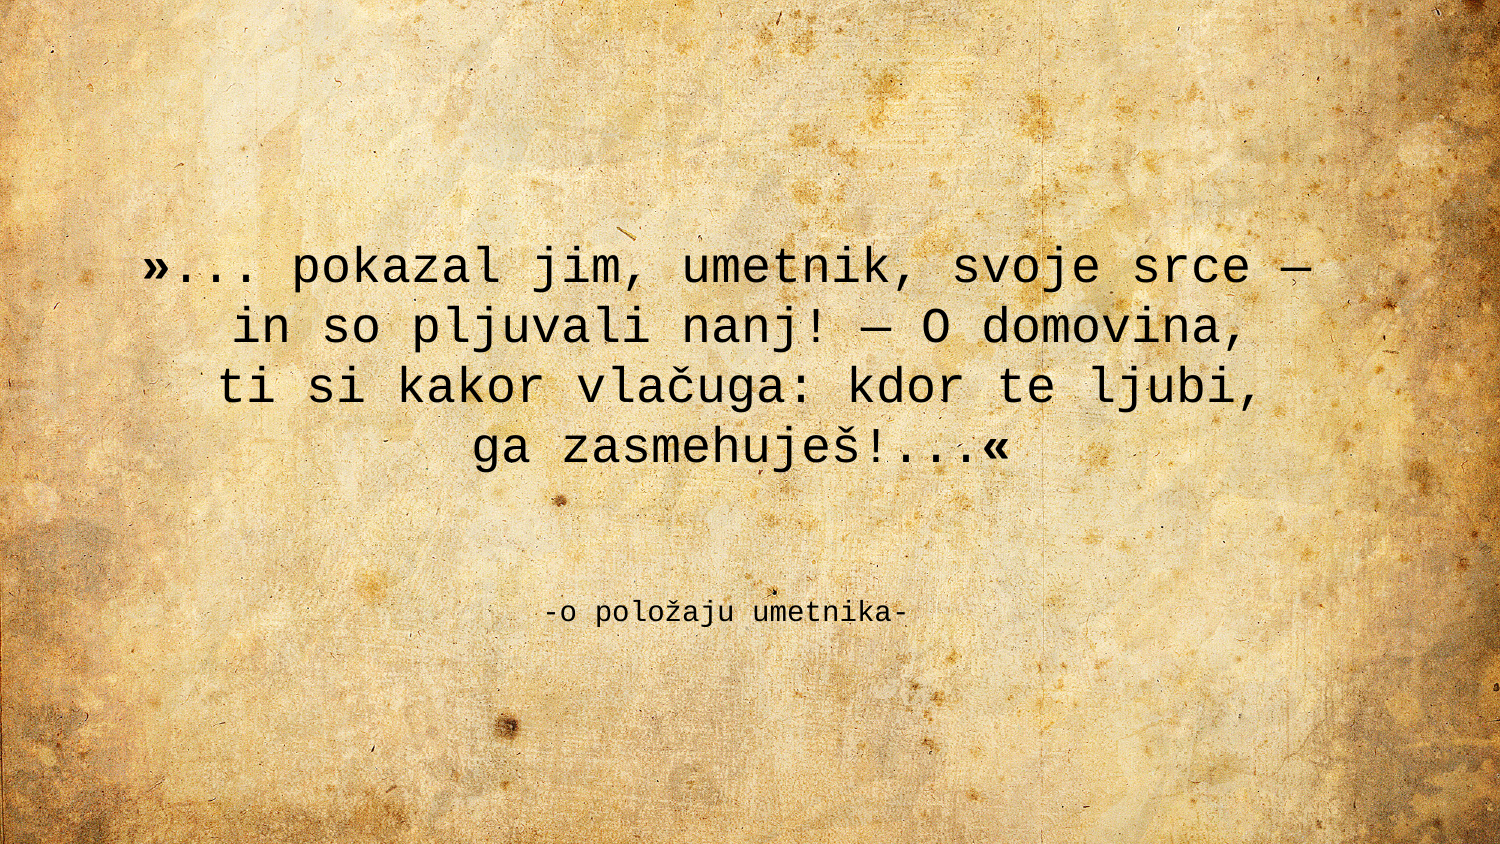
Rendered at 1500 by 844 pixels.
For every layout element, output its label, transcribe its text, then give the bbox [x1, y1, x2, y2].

picture [0, 0, 1500, 844]
title »... pokazal jim, umetnik, svoje srce — in so pljuvali nanj! — O domovina, ti si kakor vlačuga: kdor te ljubi, ga zasmehuješ!...« -o položaju umetnika- [51, 225, 1401, 643]
